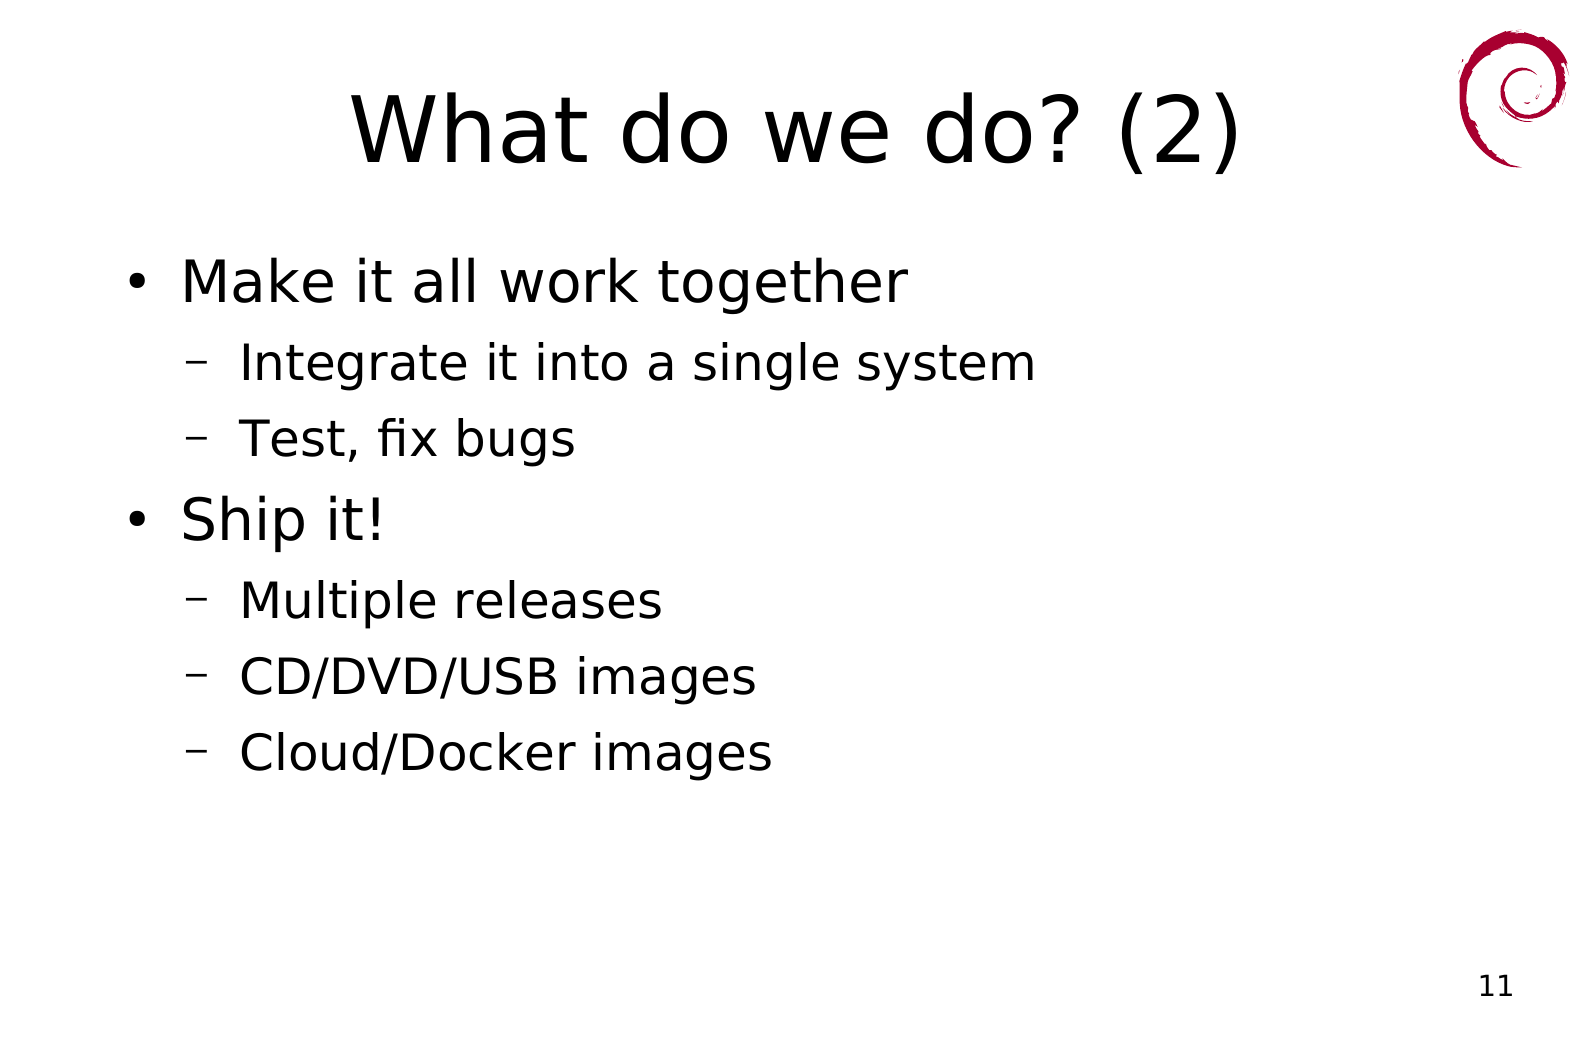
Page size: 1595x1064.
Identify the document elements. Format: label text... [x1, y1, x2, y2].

title What do we do? (2) [79, 42, 1515, 220]
list Make it all work together Integrate it into a single system Test, fix bugs Ship it! Multiple releases CD/DVD/USB images Cloud/Docker images [79, 248, 1515, 830]
